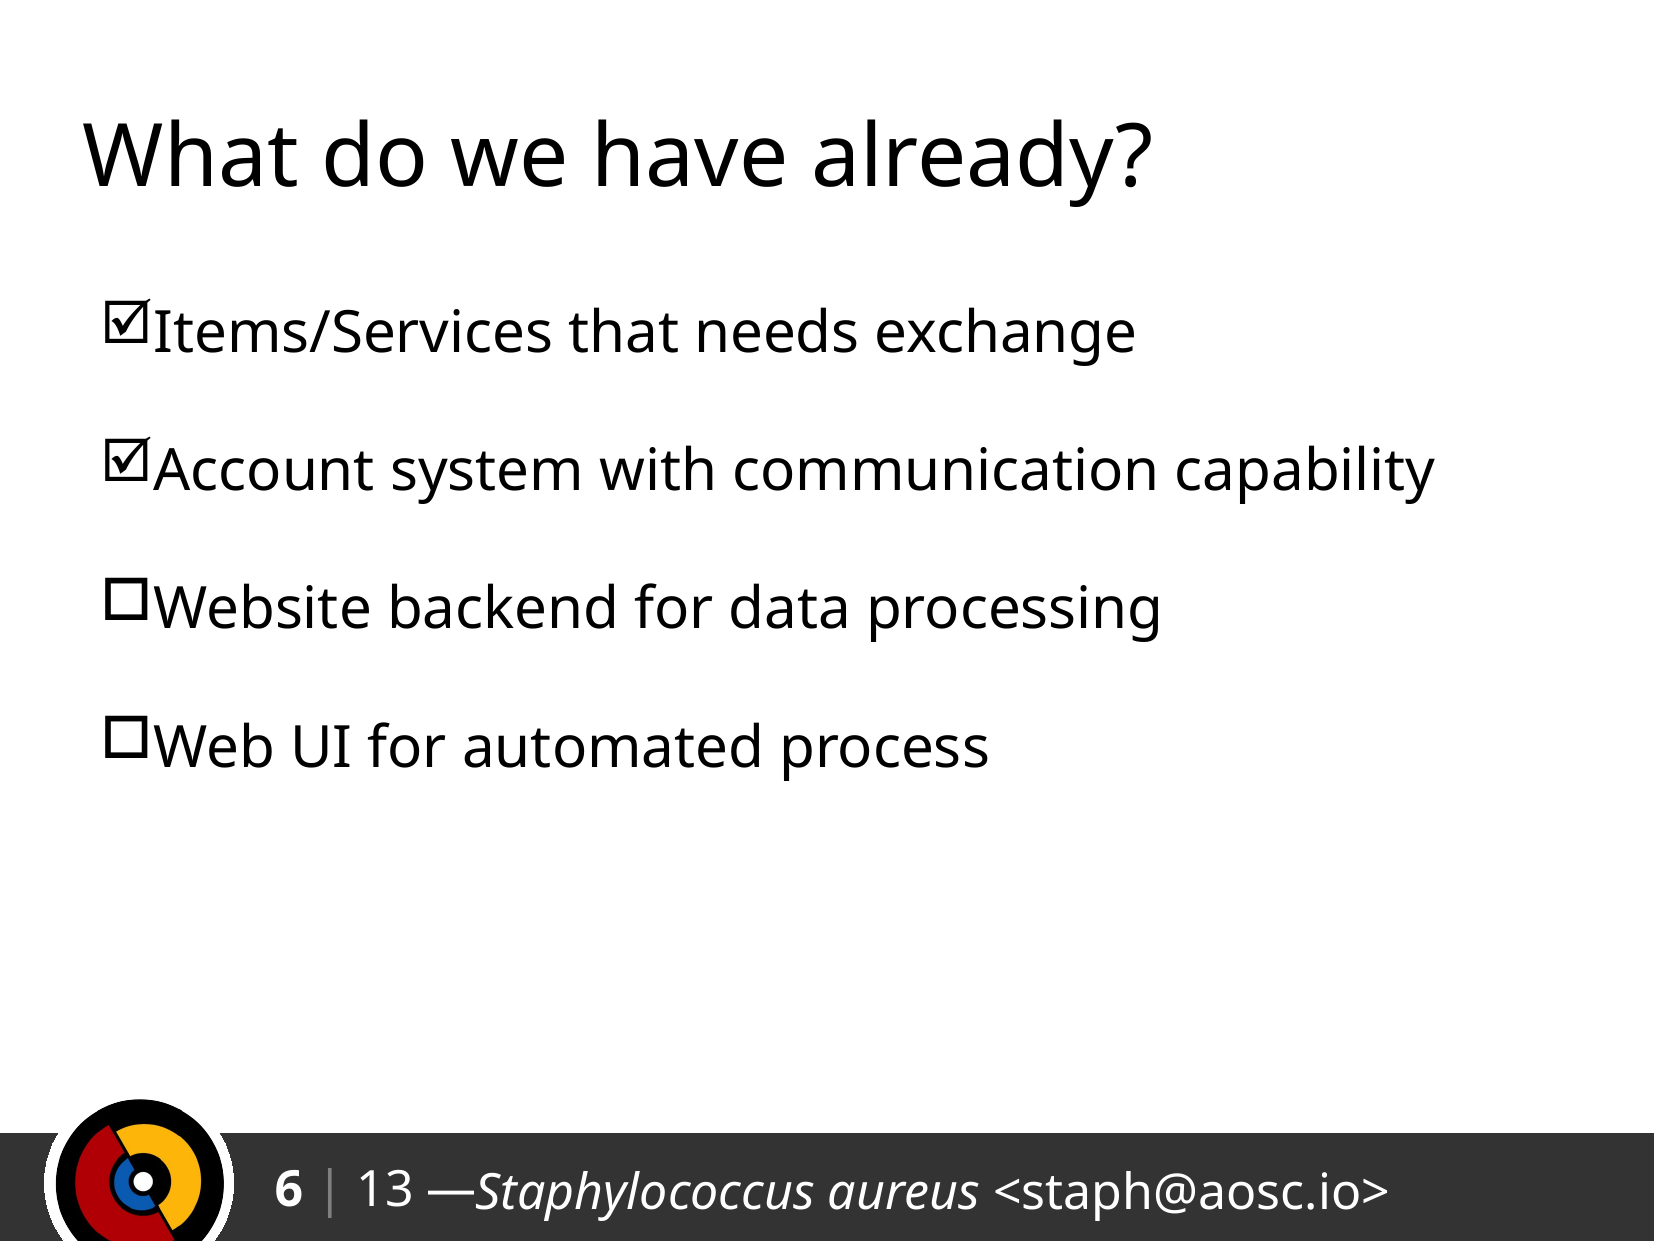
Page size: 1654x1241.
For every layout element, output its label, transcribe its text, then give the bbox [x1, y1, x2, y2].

title What do we have already? [82, 49, 1571, 257]
picture [20, 1064, 259, 1241]
list Items/Services that needs exchange Account system with communication capability Website backend for data processing Web UI for automated process [82, 290, 1571, 1010]
